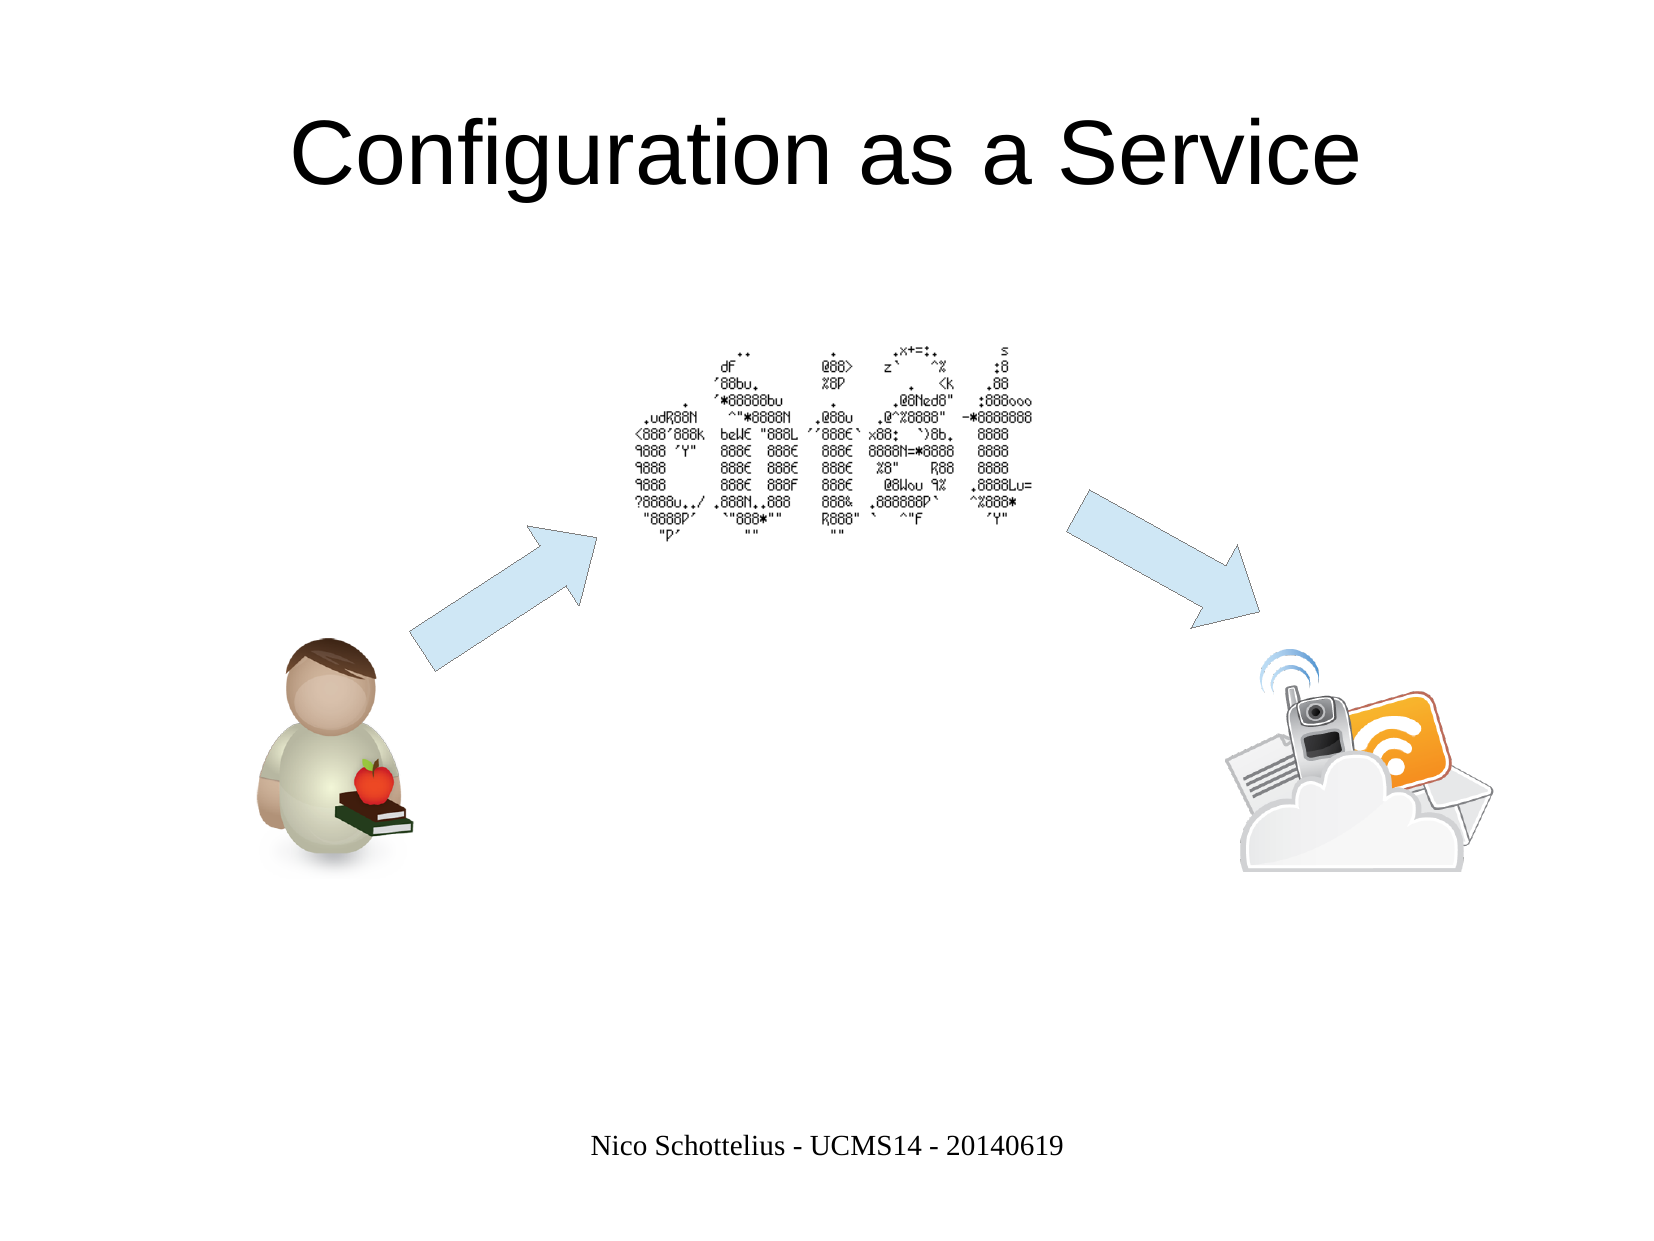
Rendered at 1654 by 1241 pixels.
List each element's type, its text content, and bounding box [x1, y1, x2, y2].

picture [1225, 649, 1500, 872]
picture [633, 332, 1038, 548]
text_box [409, 525, 597, 672]
title Configuration as a Service [82, 49, 1571, 257]
picture [241, 616, 432, 879]
text_box [1066, 489, 1260, 629]
